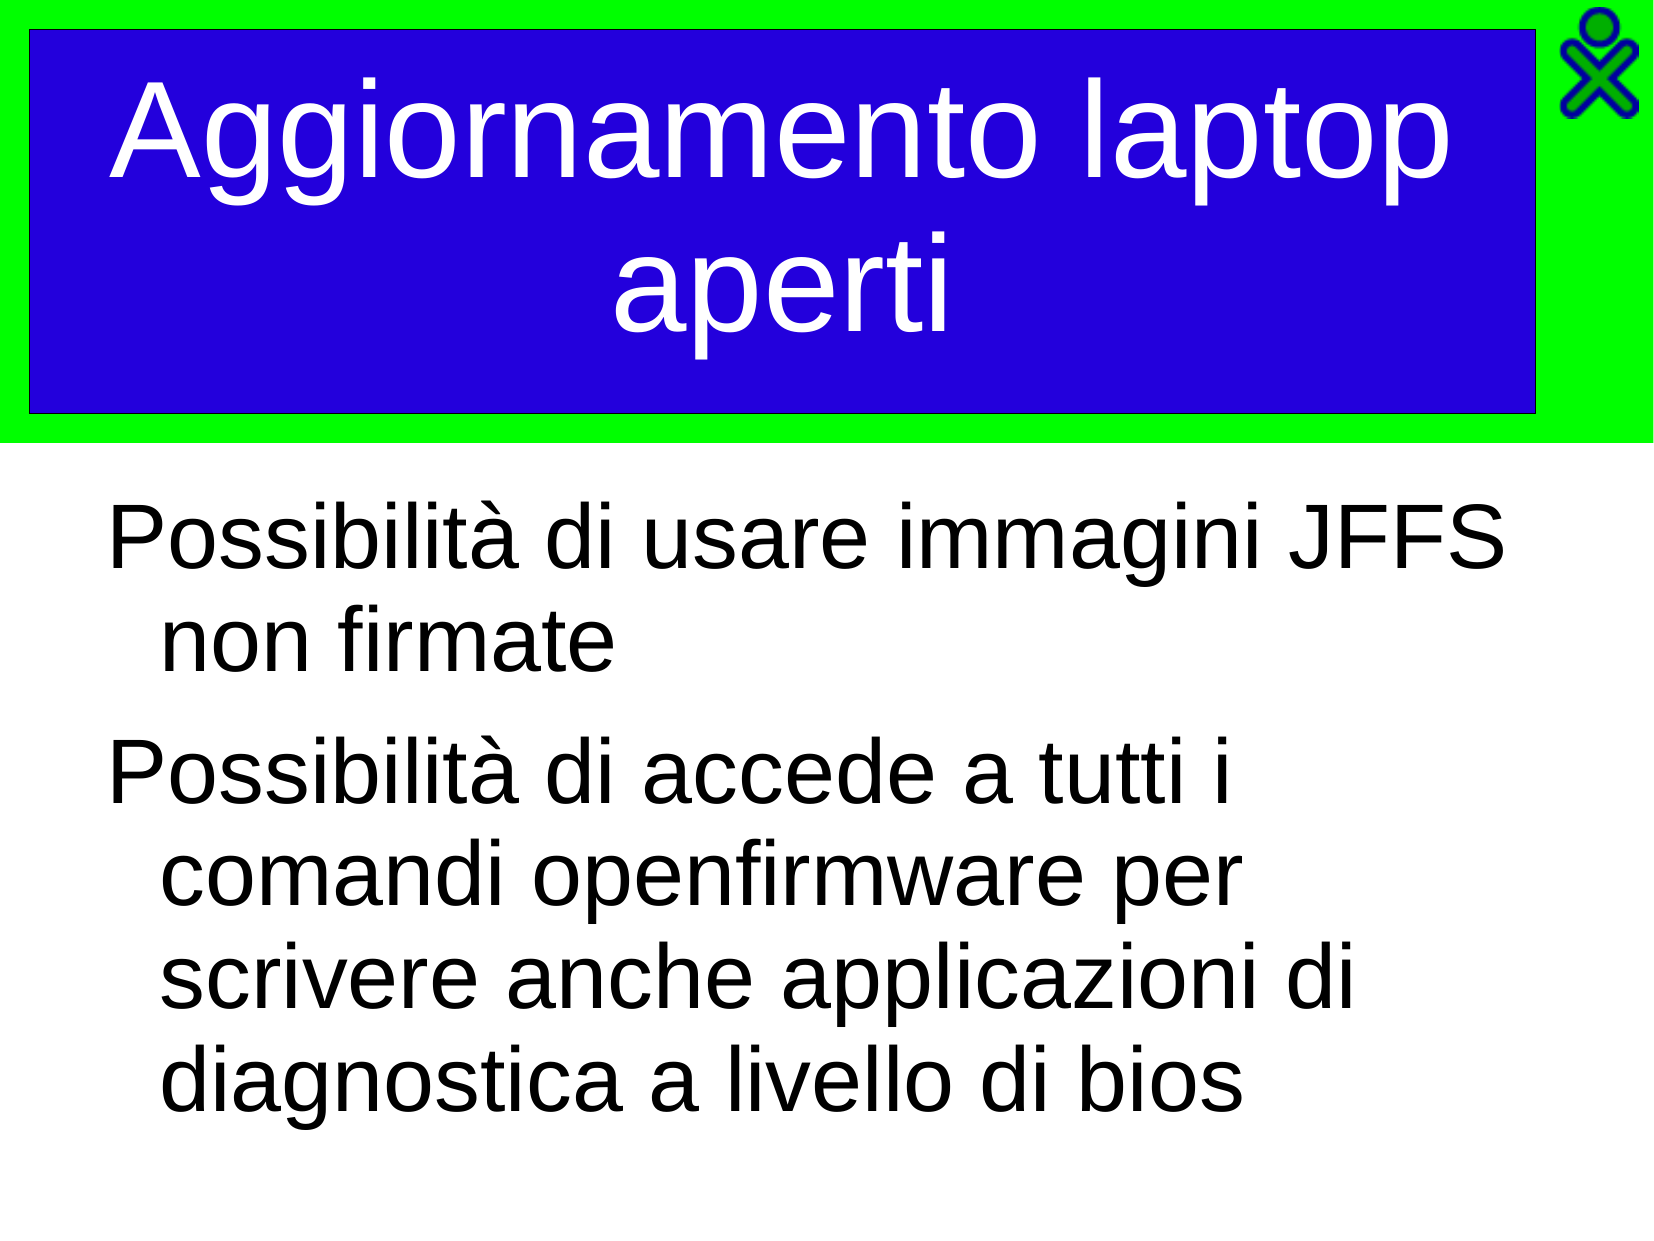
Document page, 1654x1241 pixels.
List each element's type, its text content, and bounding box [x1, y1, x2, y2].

picture [1559, 7, 1639, 119]
list Possibilità di usare immagini JFFS non firmate Possibilità di accede a tutti i comandi openfirmware per scrivere anche applicazioni di diagnostica a livello di bios [88, 485, 1577, 1131]
title Aggiornamento laptop aperti [59, 0, 1506, 414]
